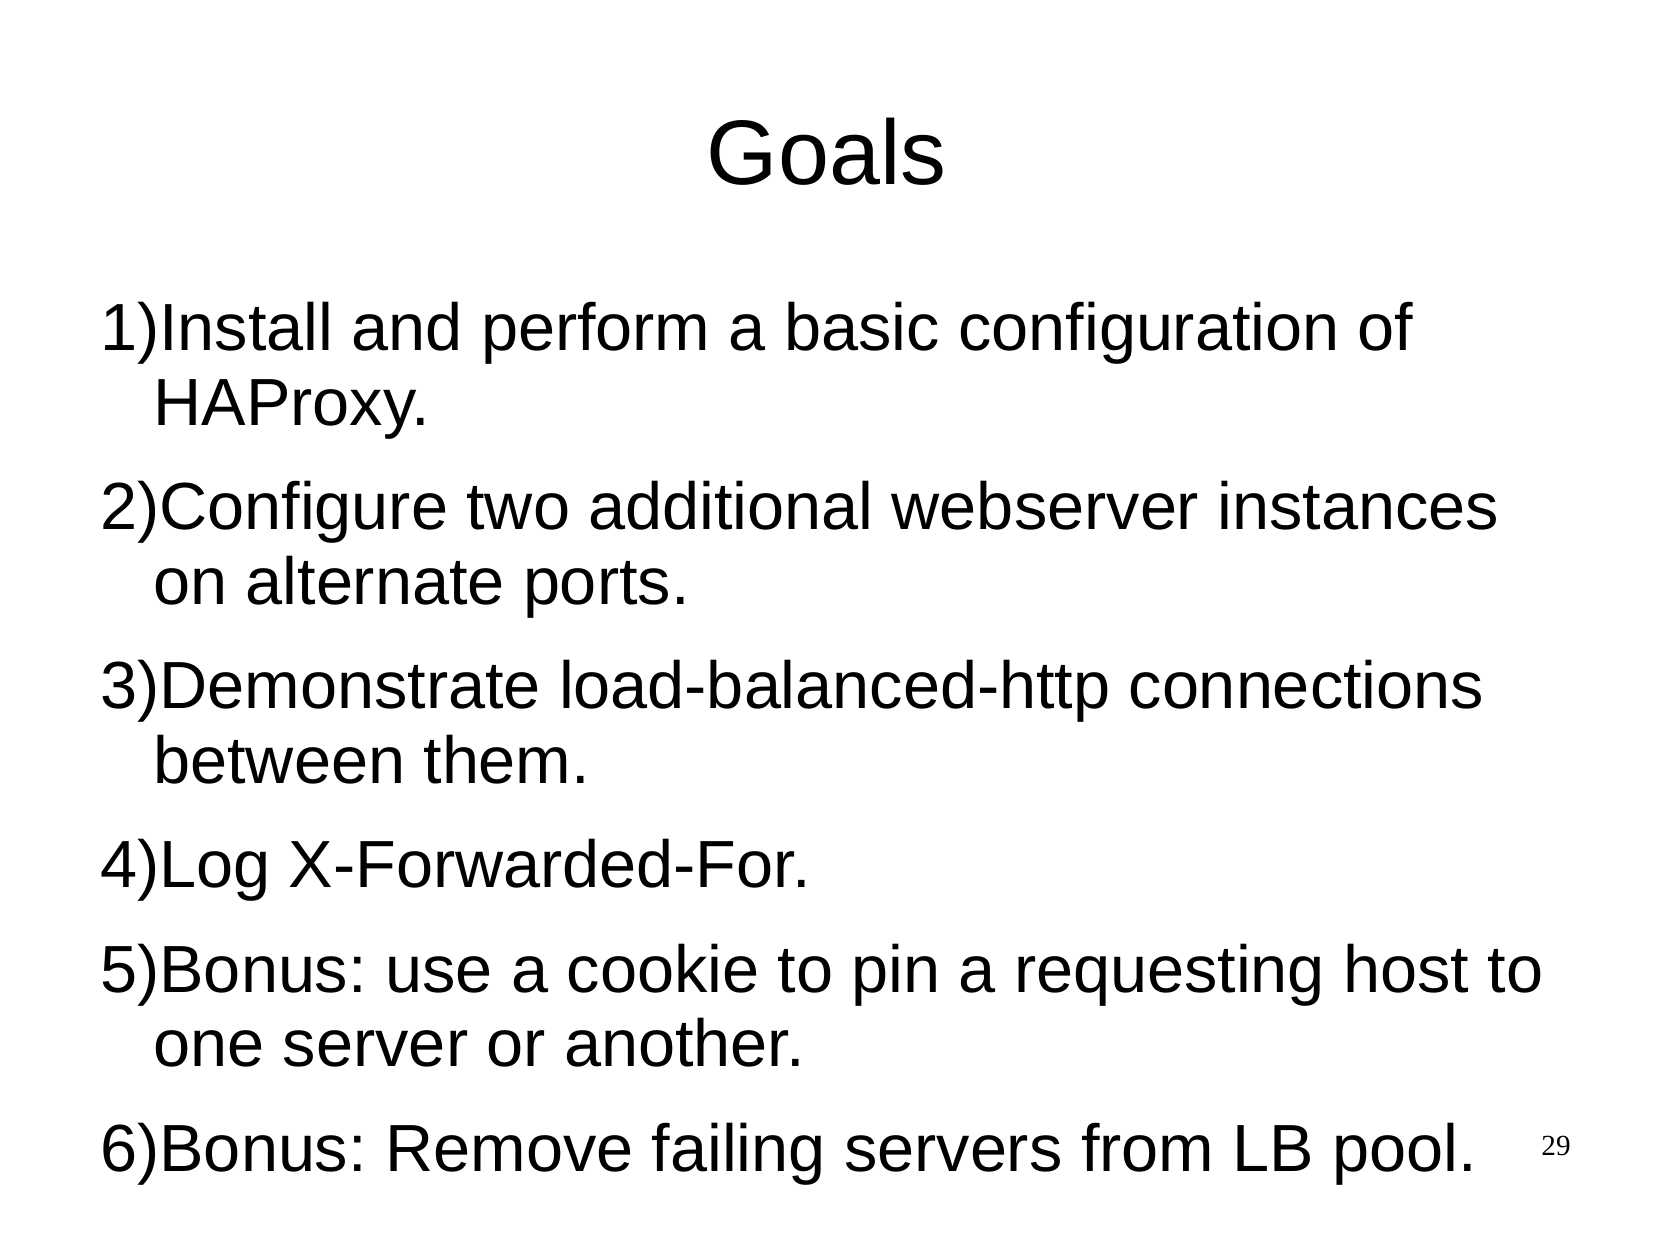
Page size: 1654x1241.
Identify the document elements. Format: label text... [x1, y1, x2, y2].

title Goals [82, 49, 1571, 257]
list Install and perform a basic configuration of HAProxy. Configure two additional webserver instances on alternate ports. Demonstrate load-balanced-http connections between them. Log X-Forwarded-For. Bonus: use a cookie to pin a requesting host to one server or another. Bonus: Remove failing servers from LB pool. [82, 290, 1571, 1186]
